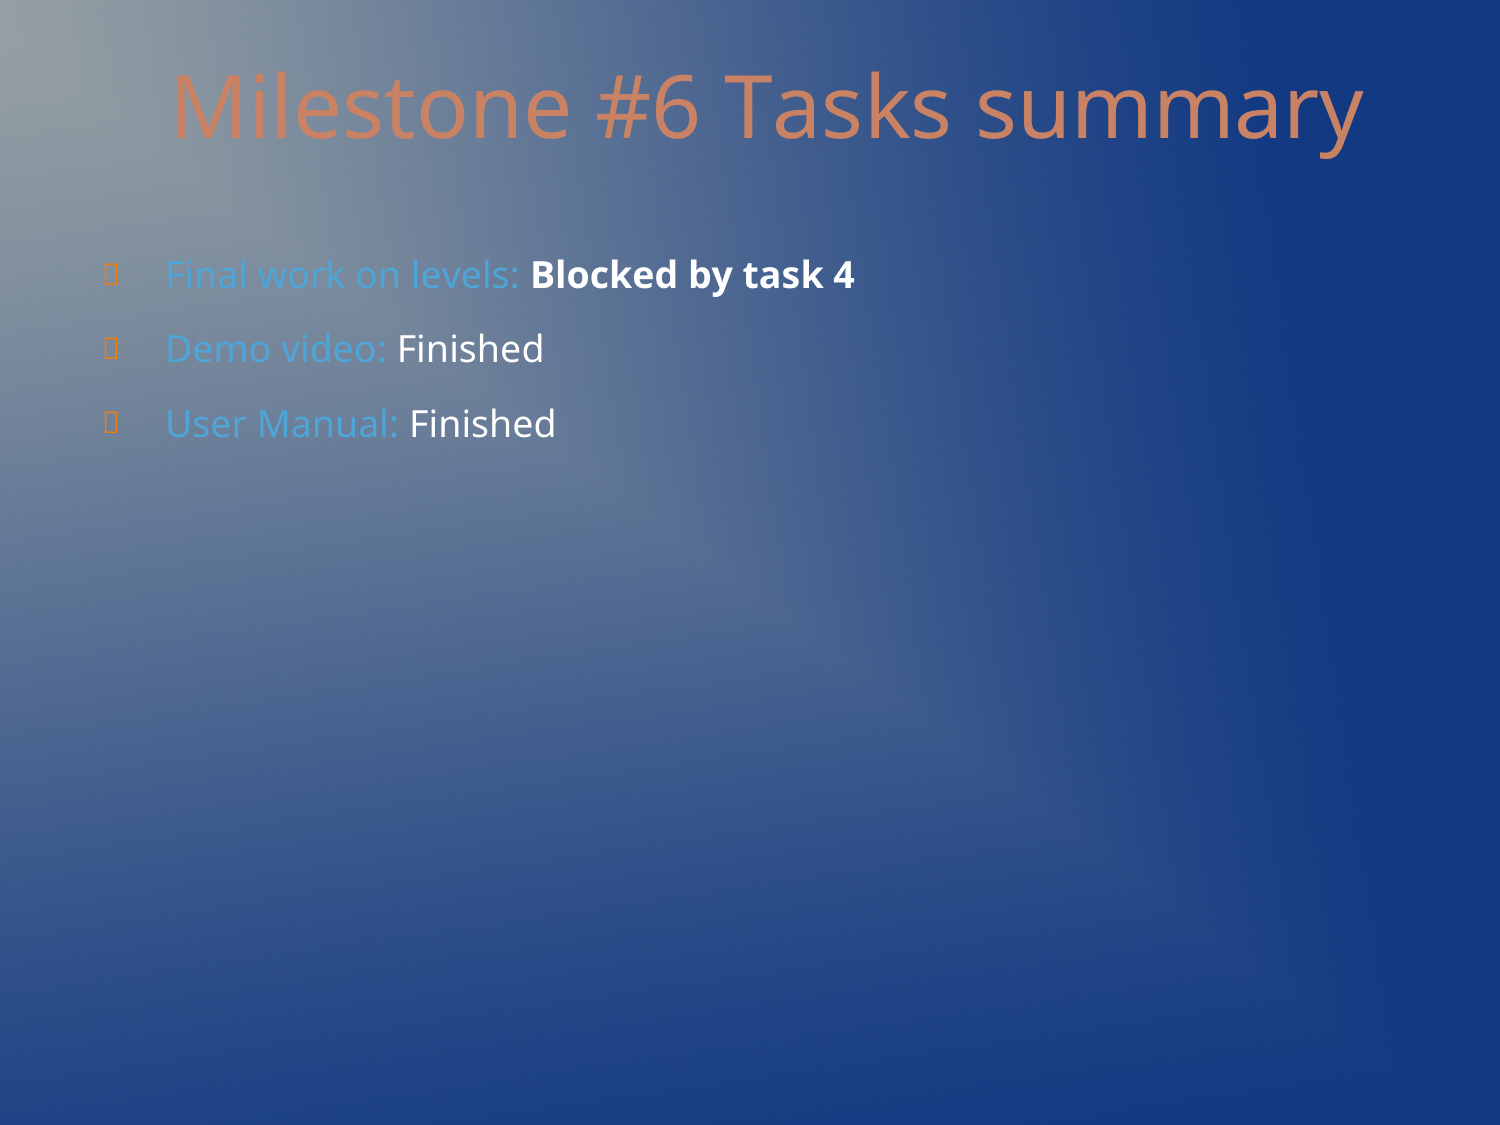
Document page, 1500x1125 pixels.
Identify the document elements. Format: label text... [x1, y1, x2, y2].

title Milestone #6 Tasks summary [75, 43, 1425, 274]
list Final work on levels: Blocked by task 4 Demo video: Finished User Manual: Finished [76, 243, 1427, 994]
picture [0, 0, 1500, 1125]
